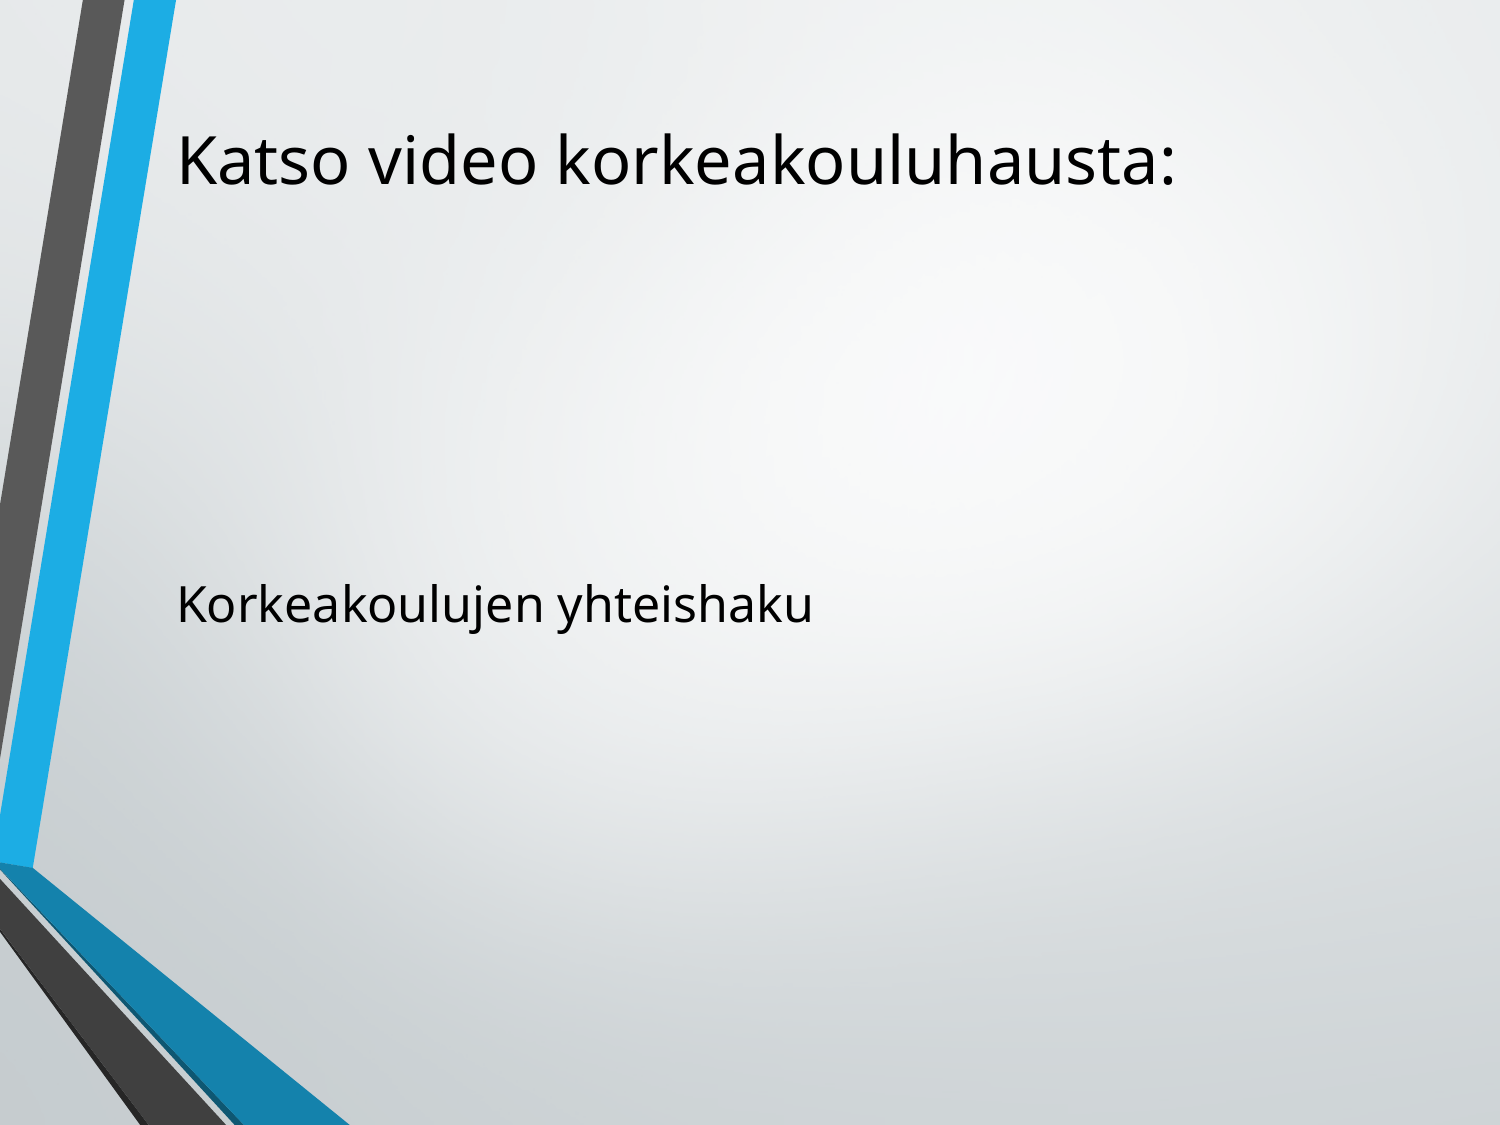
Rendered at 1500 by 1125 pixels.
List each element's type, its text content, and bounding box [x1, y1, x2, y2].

list Korkeakoulujen yhteishaku [161, 373, 1426, 985]
title Katso video korkeakouluhausta: [161, 75, 1426, 373]
